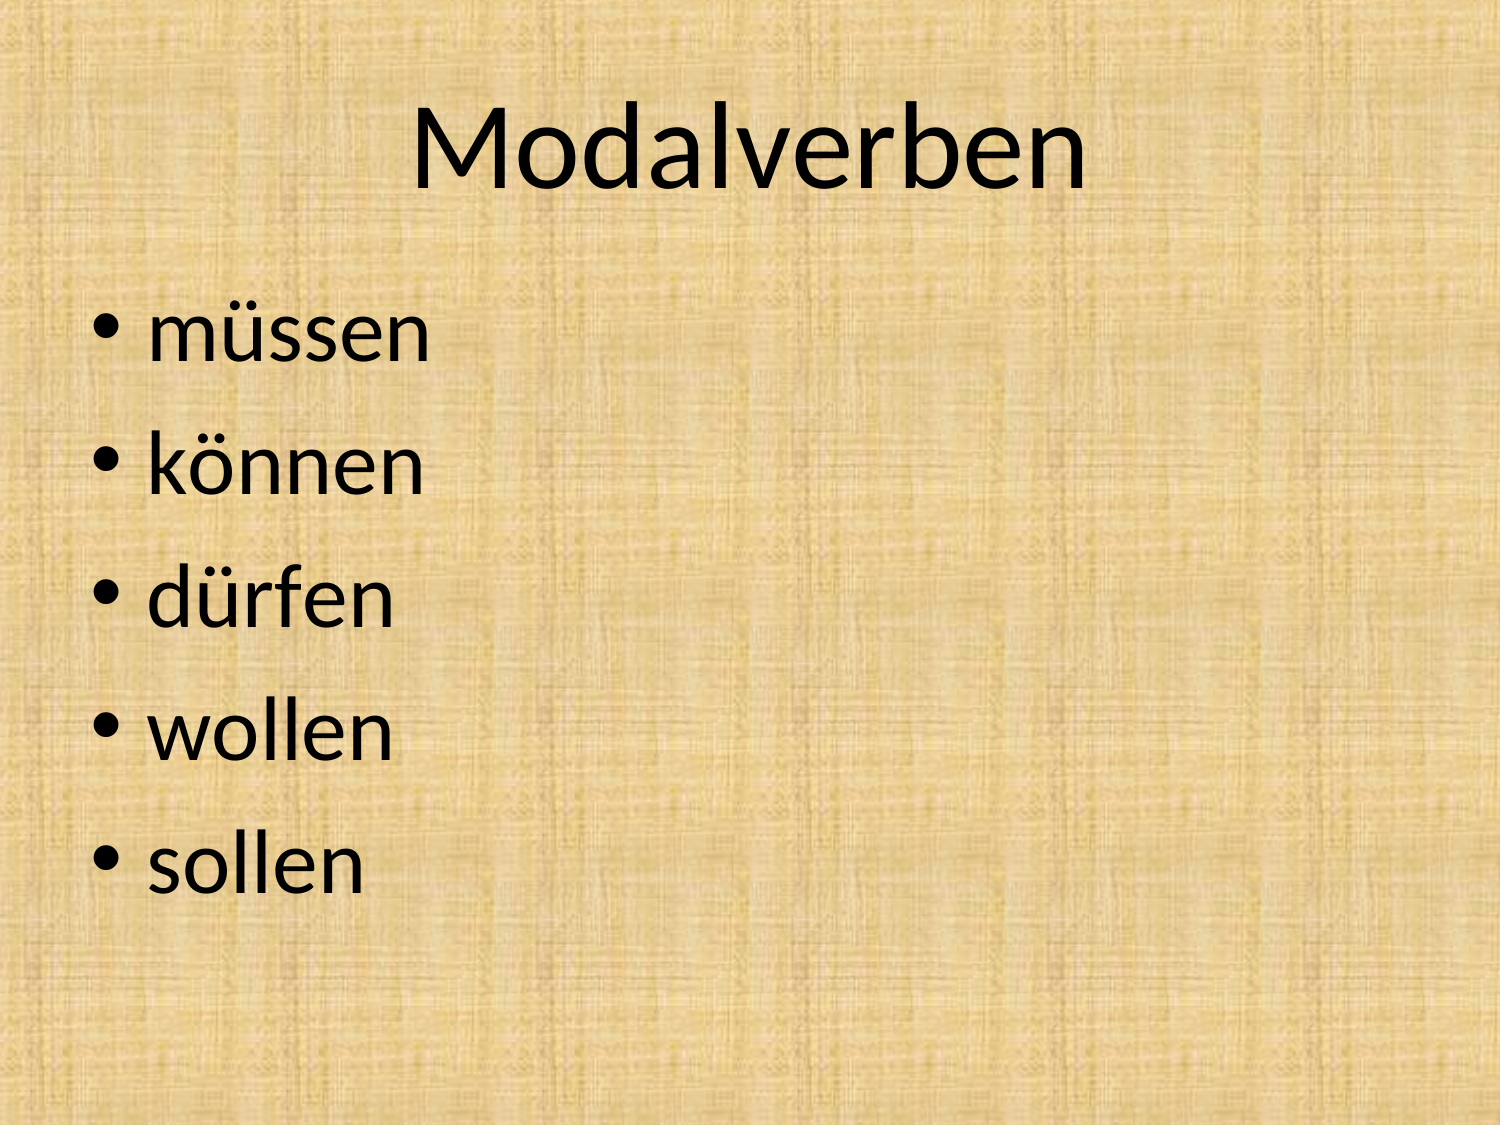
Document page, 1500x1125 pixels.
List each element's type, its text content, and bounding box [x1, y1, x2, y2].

title Modalverben [75, 45, 1426, 233]
list müssen können dürfen wollen sollen [75, 262, 1426, 1052]
picture [0, 0, 1500, 1125]
